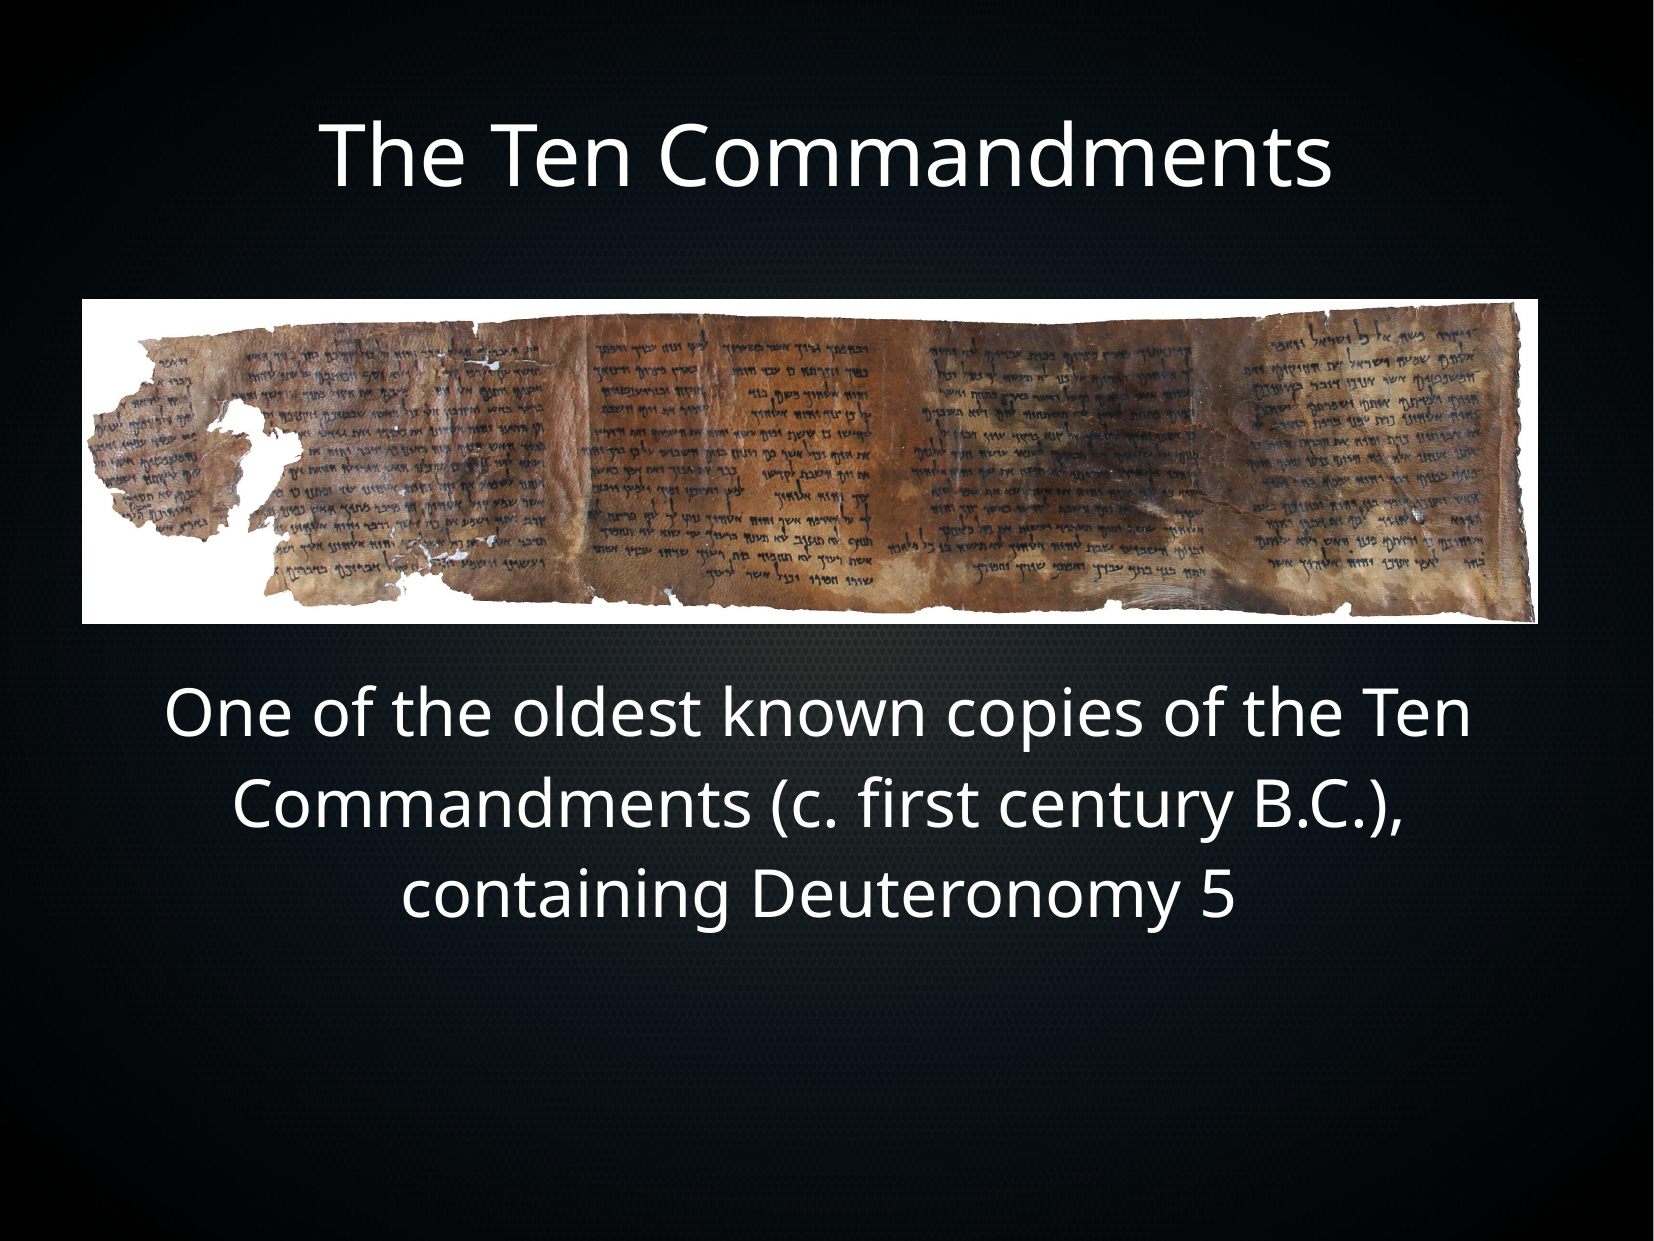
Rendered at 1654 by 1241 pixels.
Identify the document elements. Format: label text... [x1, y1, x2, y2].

picture [0, 0, 1654, 1241]
title The Ten Commandments [82, 49, 1571, 257]
list One of the oldest known copies of the Ten Commandments (c. first century B.C.), containing Deuteronomy 5 [82, 665, 1538, 1009]
